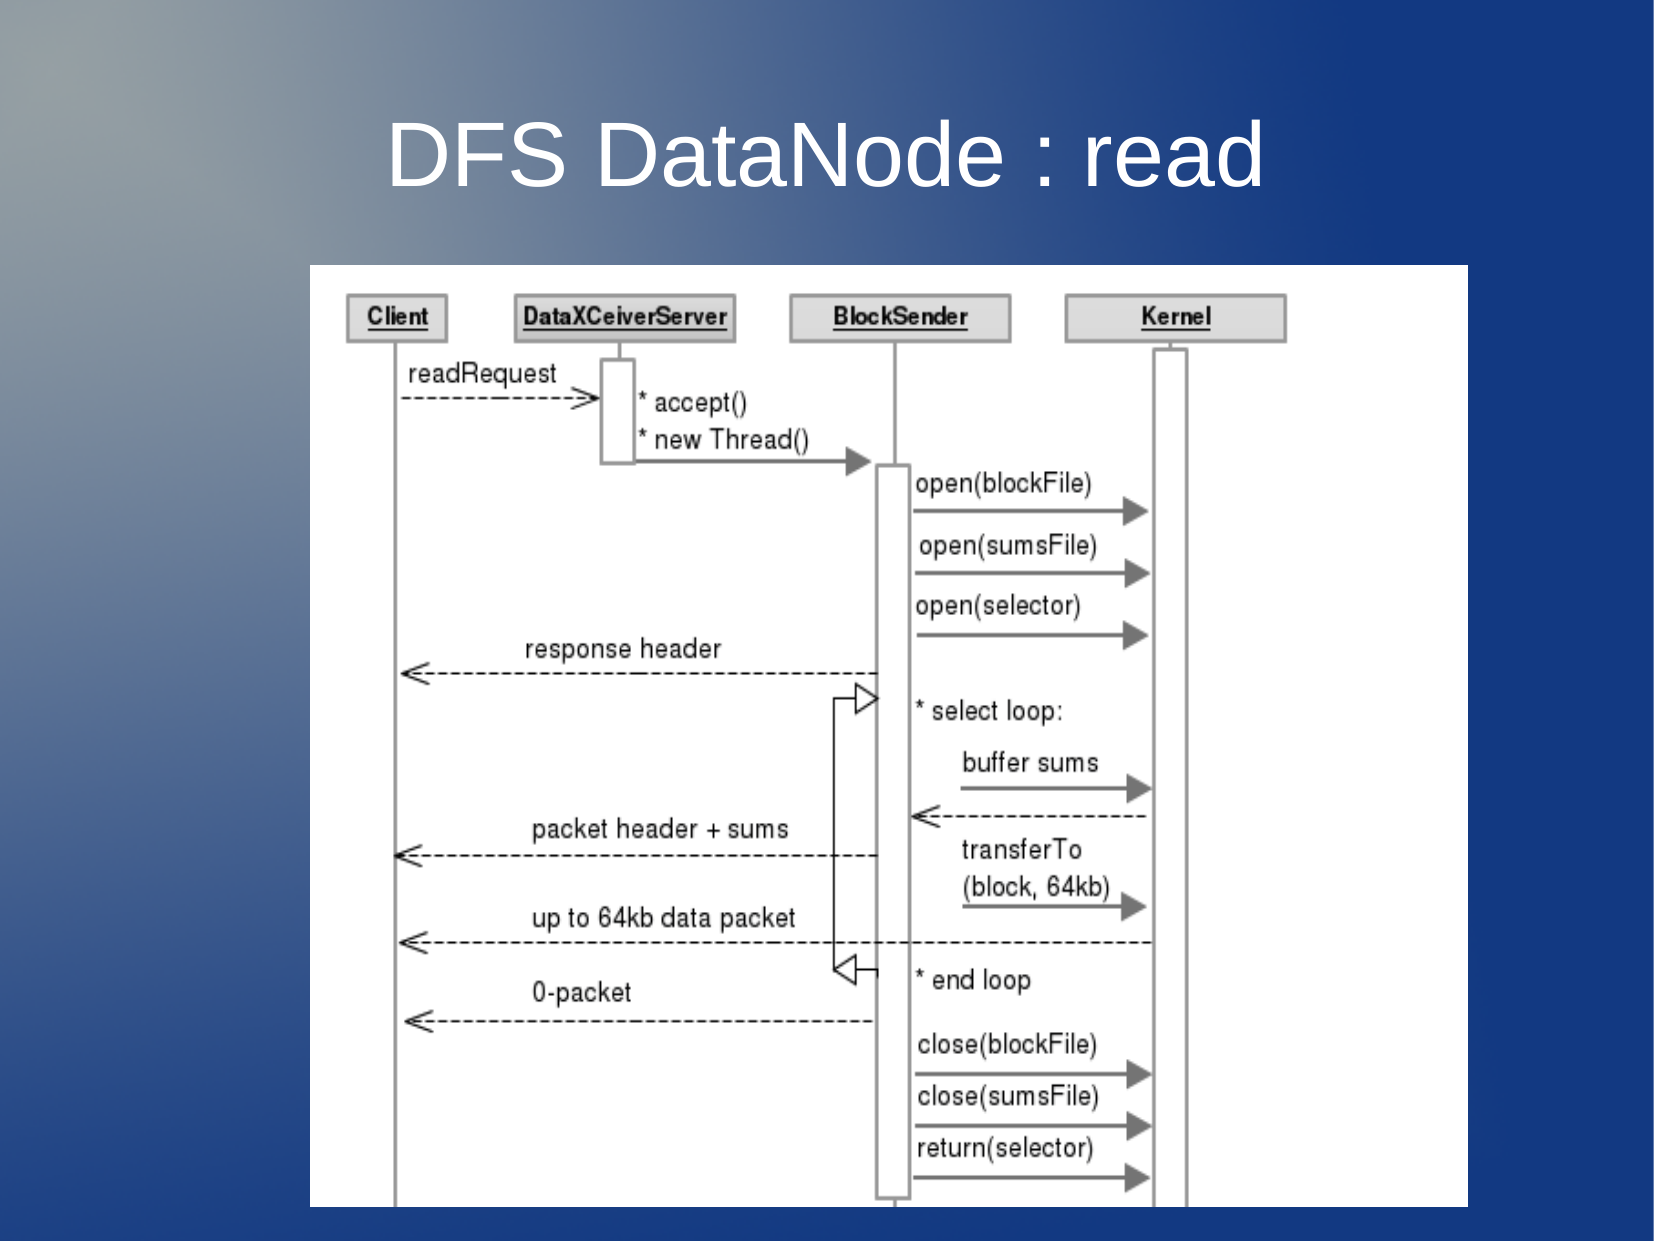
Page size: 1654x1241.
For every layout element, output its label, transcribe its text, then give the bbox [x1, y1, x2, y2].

chart [80, 265, 1569, 1207]
picture [0, 0, 1654, 1241]
title DFS DataNode : read [82, 56, 1571, 249]
